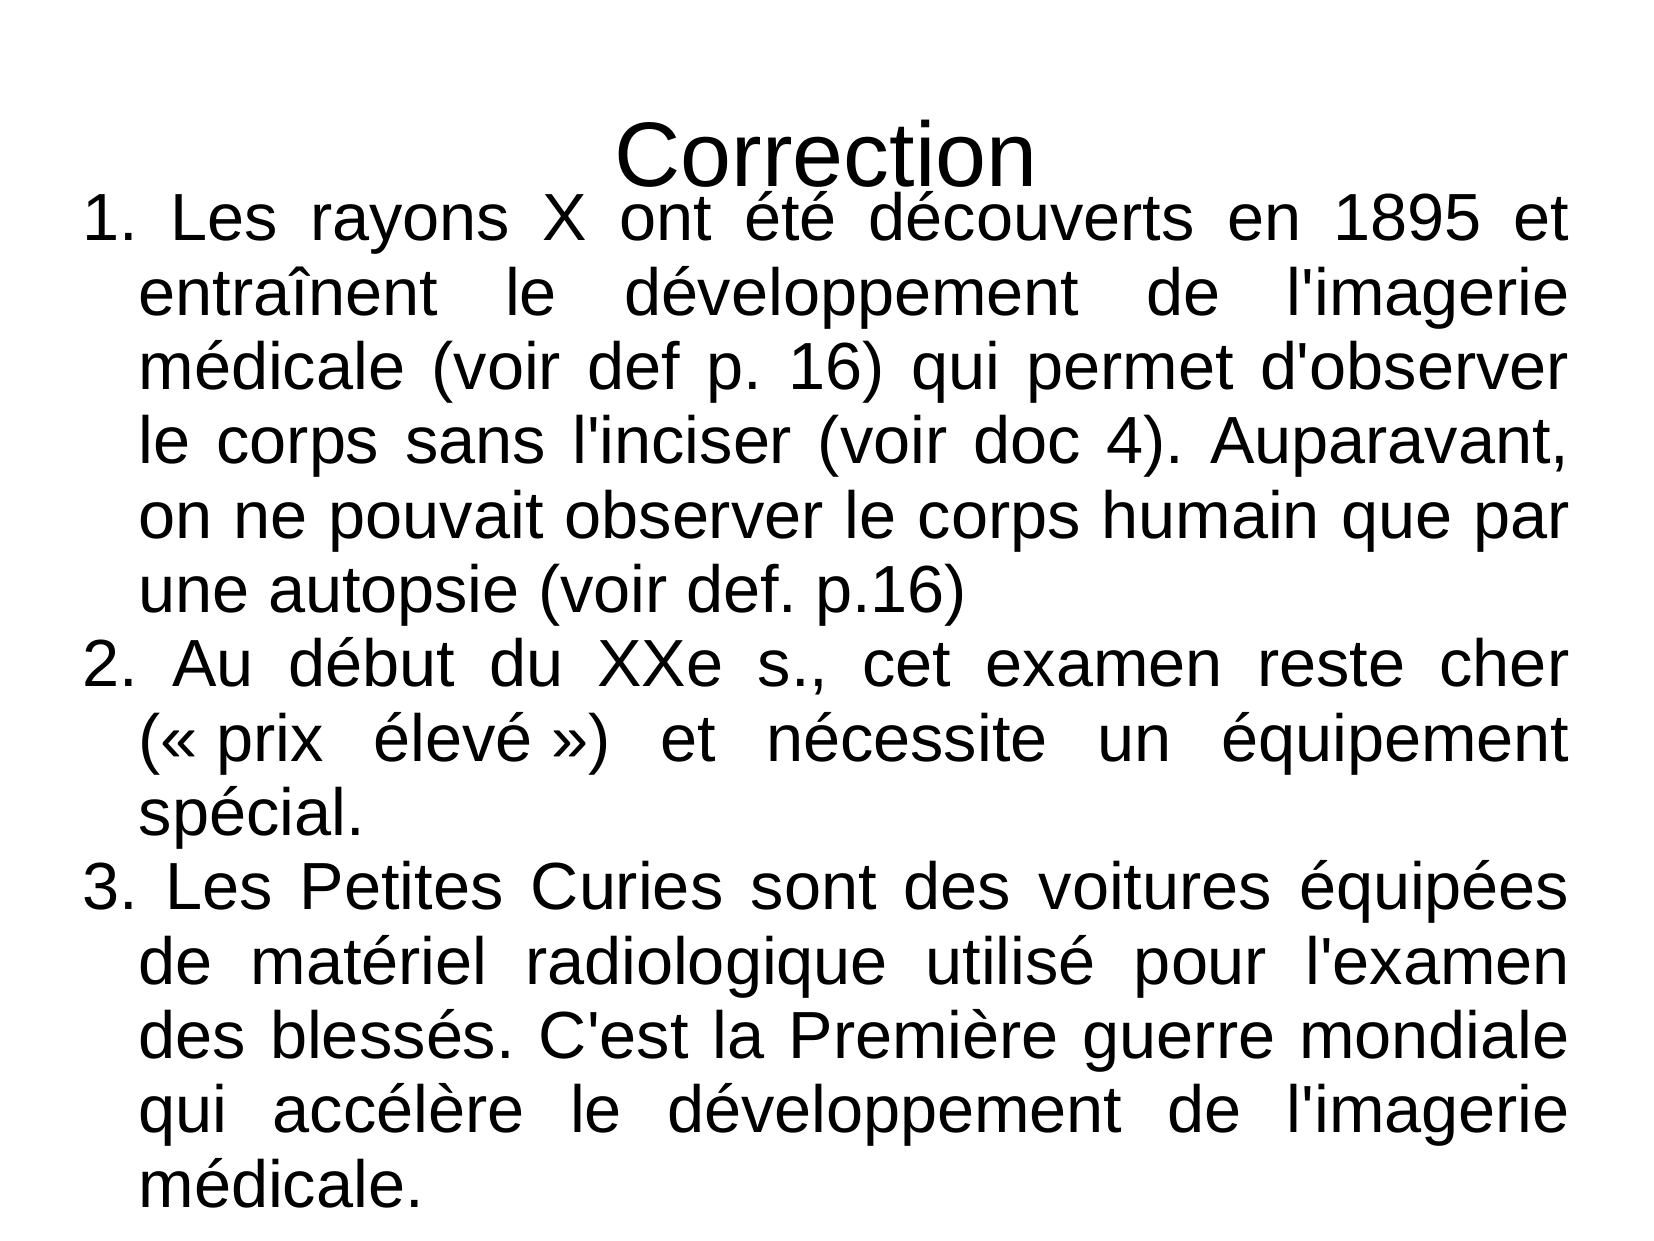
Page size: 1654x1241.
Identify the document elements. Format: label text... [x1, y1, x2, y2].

subtitle 1. Les rayons X ont été découverts en 1895 et entraînent le développement de l'imagerie médicale (voir def p. 16) qui permet d'observer le corps sans l'inciser (voir doc 4). Auparavant, on ne pouvait observer le corps humain que par une autopsie (voir def. p.16) 2. Au début du XXe s., cet examen reste cher (« prix élevé ») et nécessite un équipement spécial. 3. Les Petites Curies sont des voitures équipées de matériel radiologique utilisé pour l'examen des blessés. C'est la Première guerre mondiale qui accélère le développement de l'imagerie médicale. [82, 176, 1571, 1223]
title Correction [82, 49, 1571, 176]
